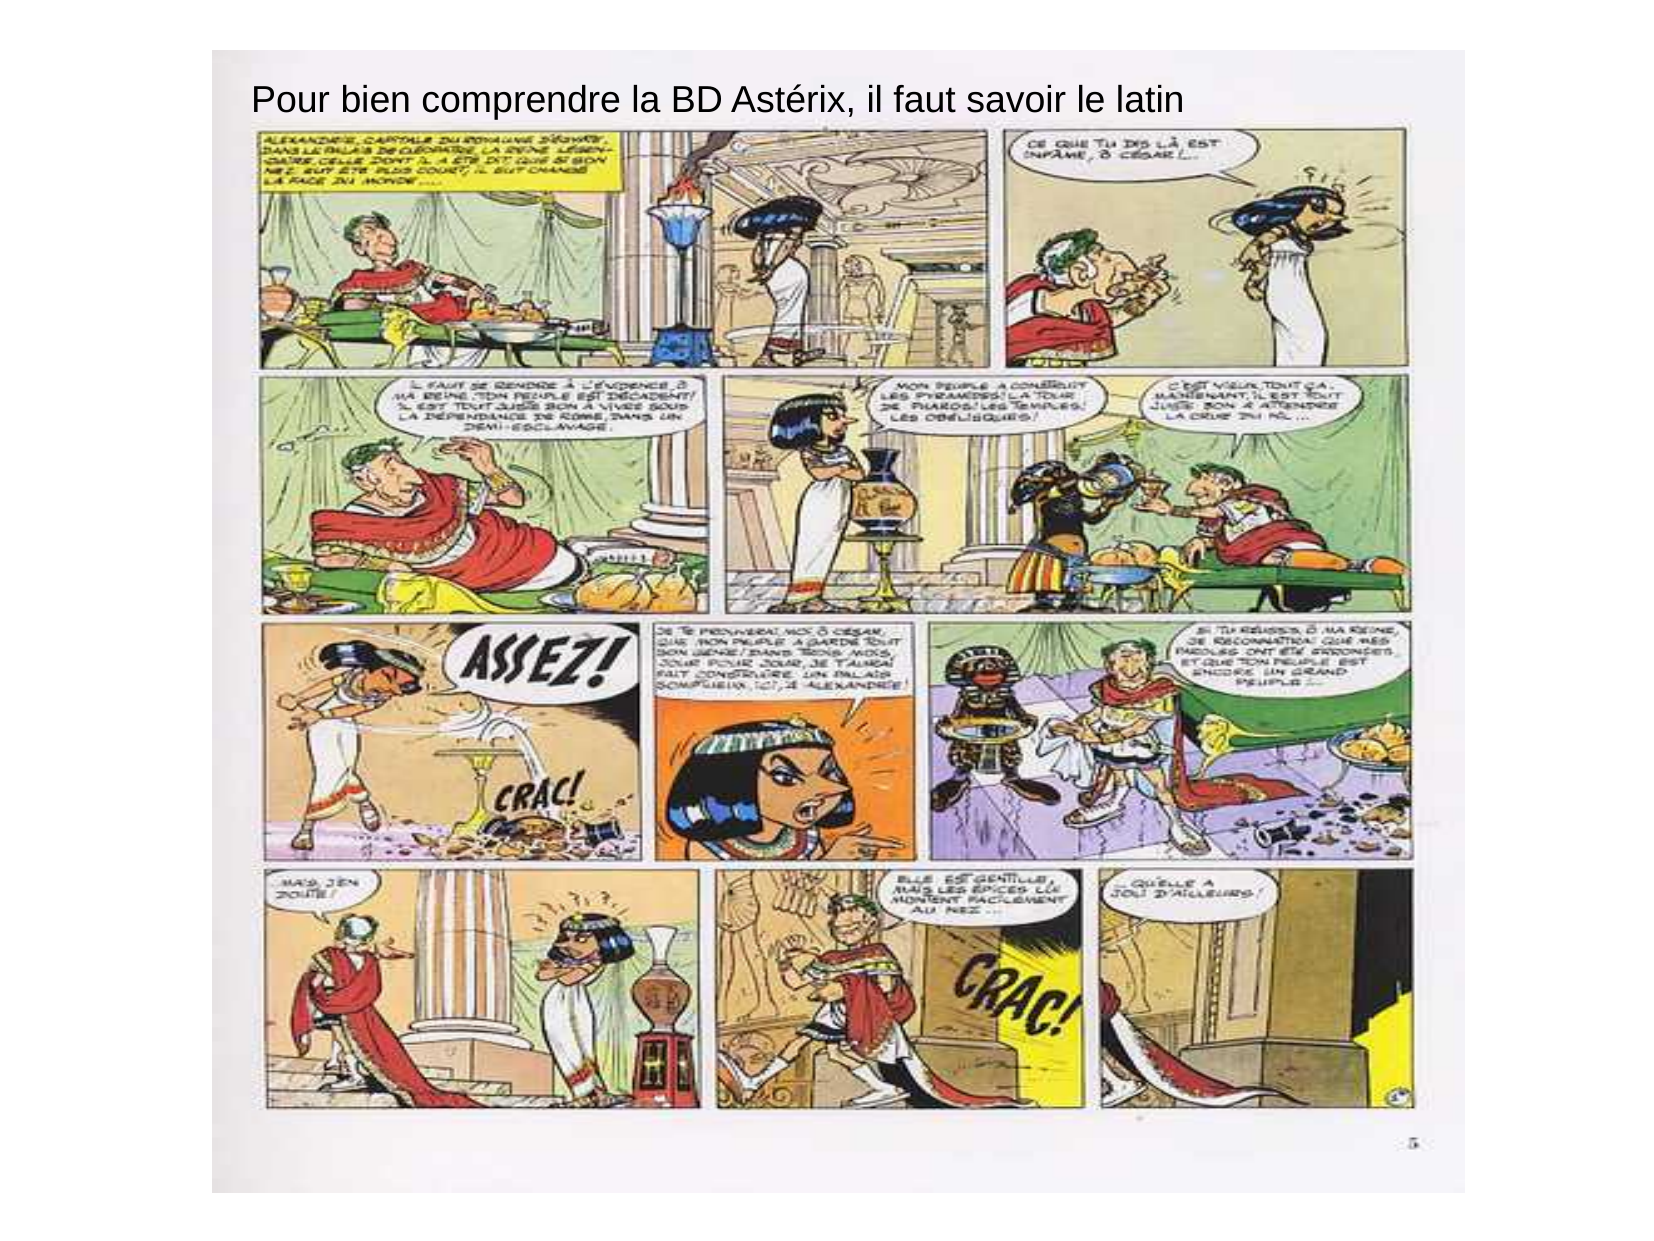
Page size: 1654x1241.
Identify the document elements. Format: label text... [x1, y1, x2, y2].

text_box Pour bien comprendre la BD Astérix, il faut savoir le latin [236, 70, 1465, 128]
picture [212, 50, 1465, 1193]
